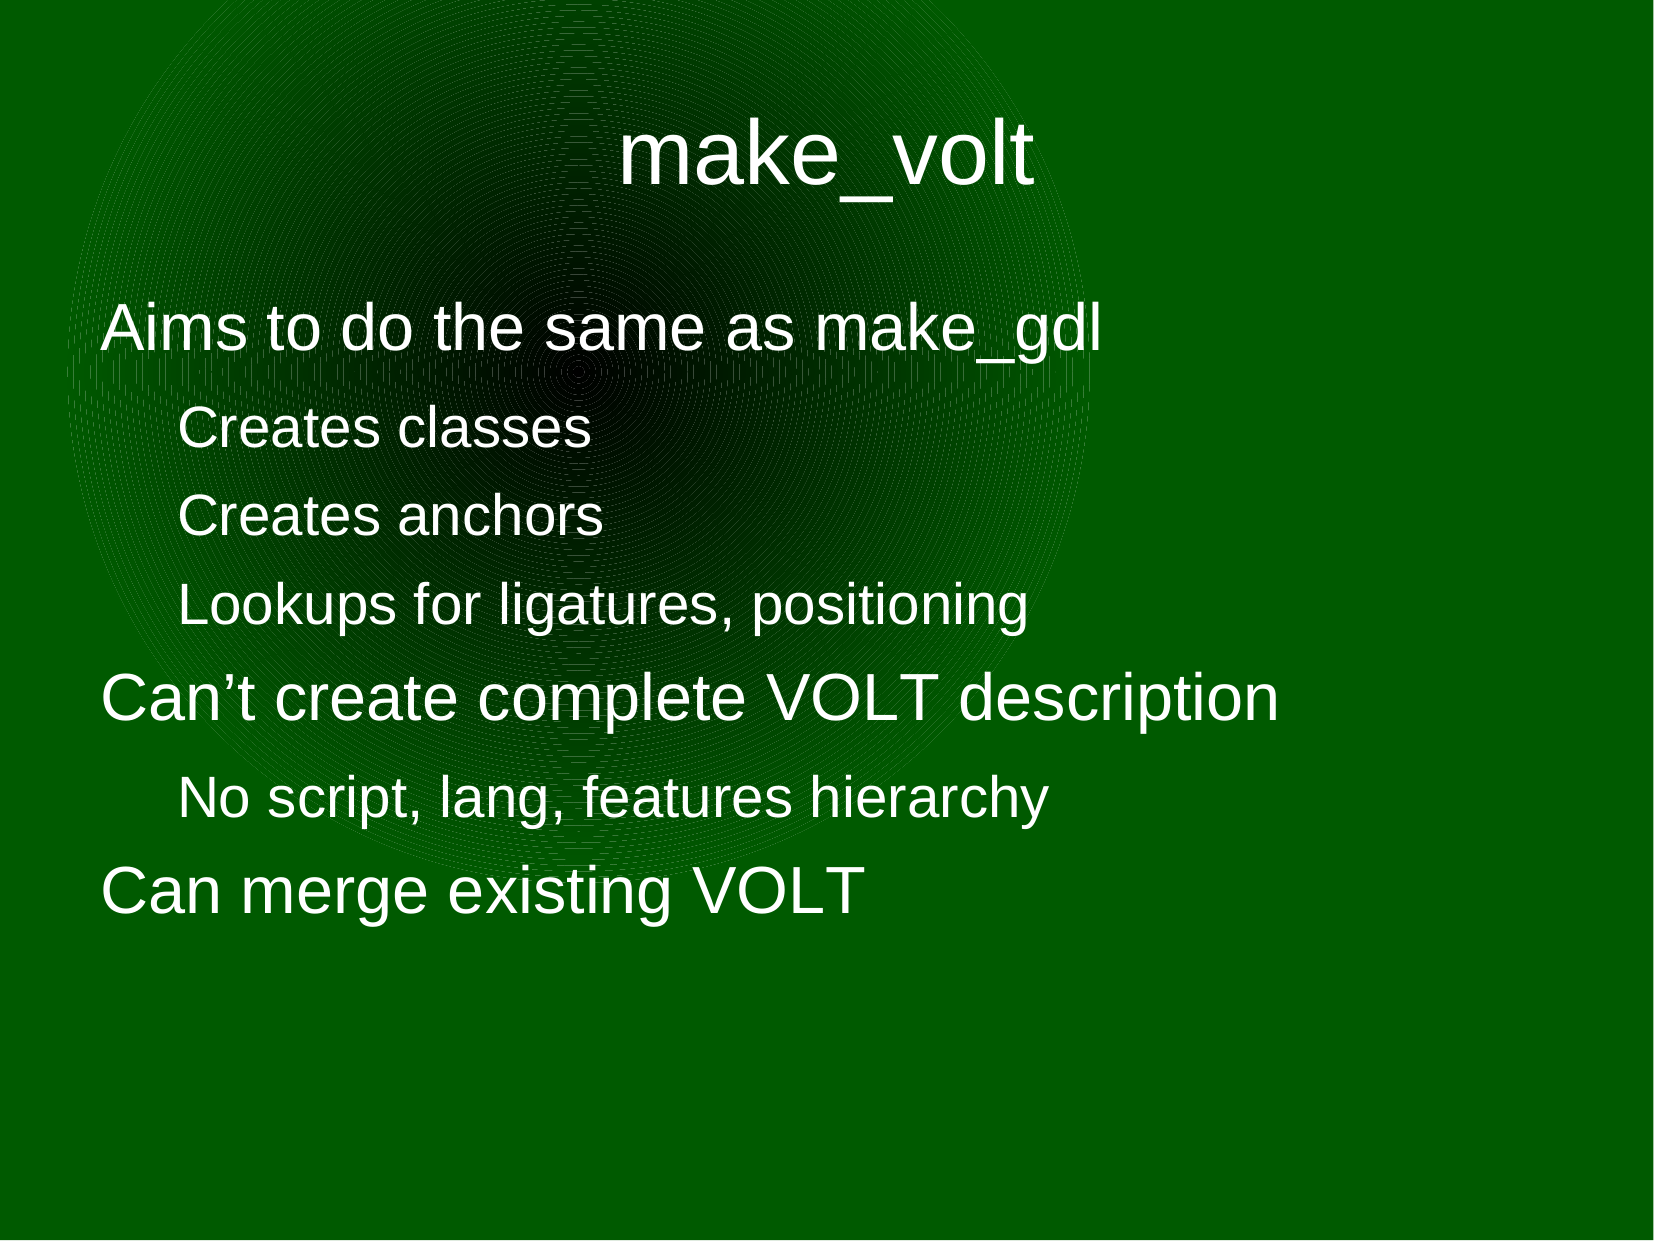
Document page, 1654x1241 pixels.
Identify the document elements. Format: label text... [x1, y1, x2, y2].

title make_volt [82, 56, 1571, 250]
list Aims to do the same as make_gdl Creates classes Creates anchors Lookups for ligatures, positioning Can’t create complete VOLT description No script, lang, features hierarchy Can merge existing VOLT [82, 290, 1571, 1094]
